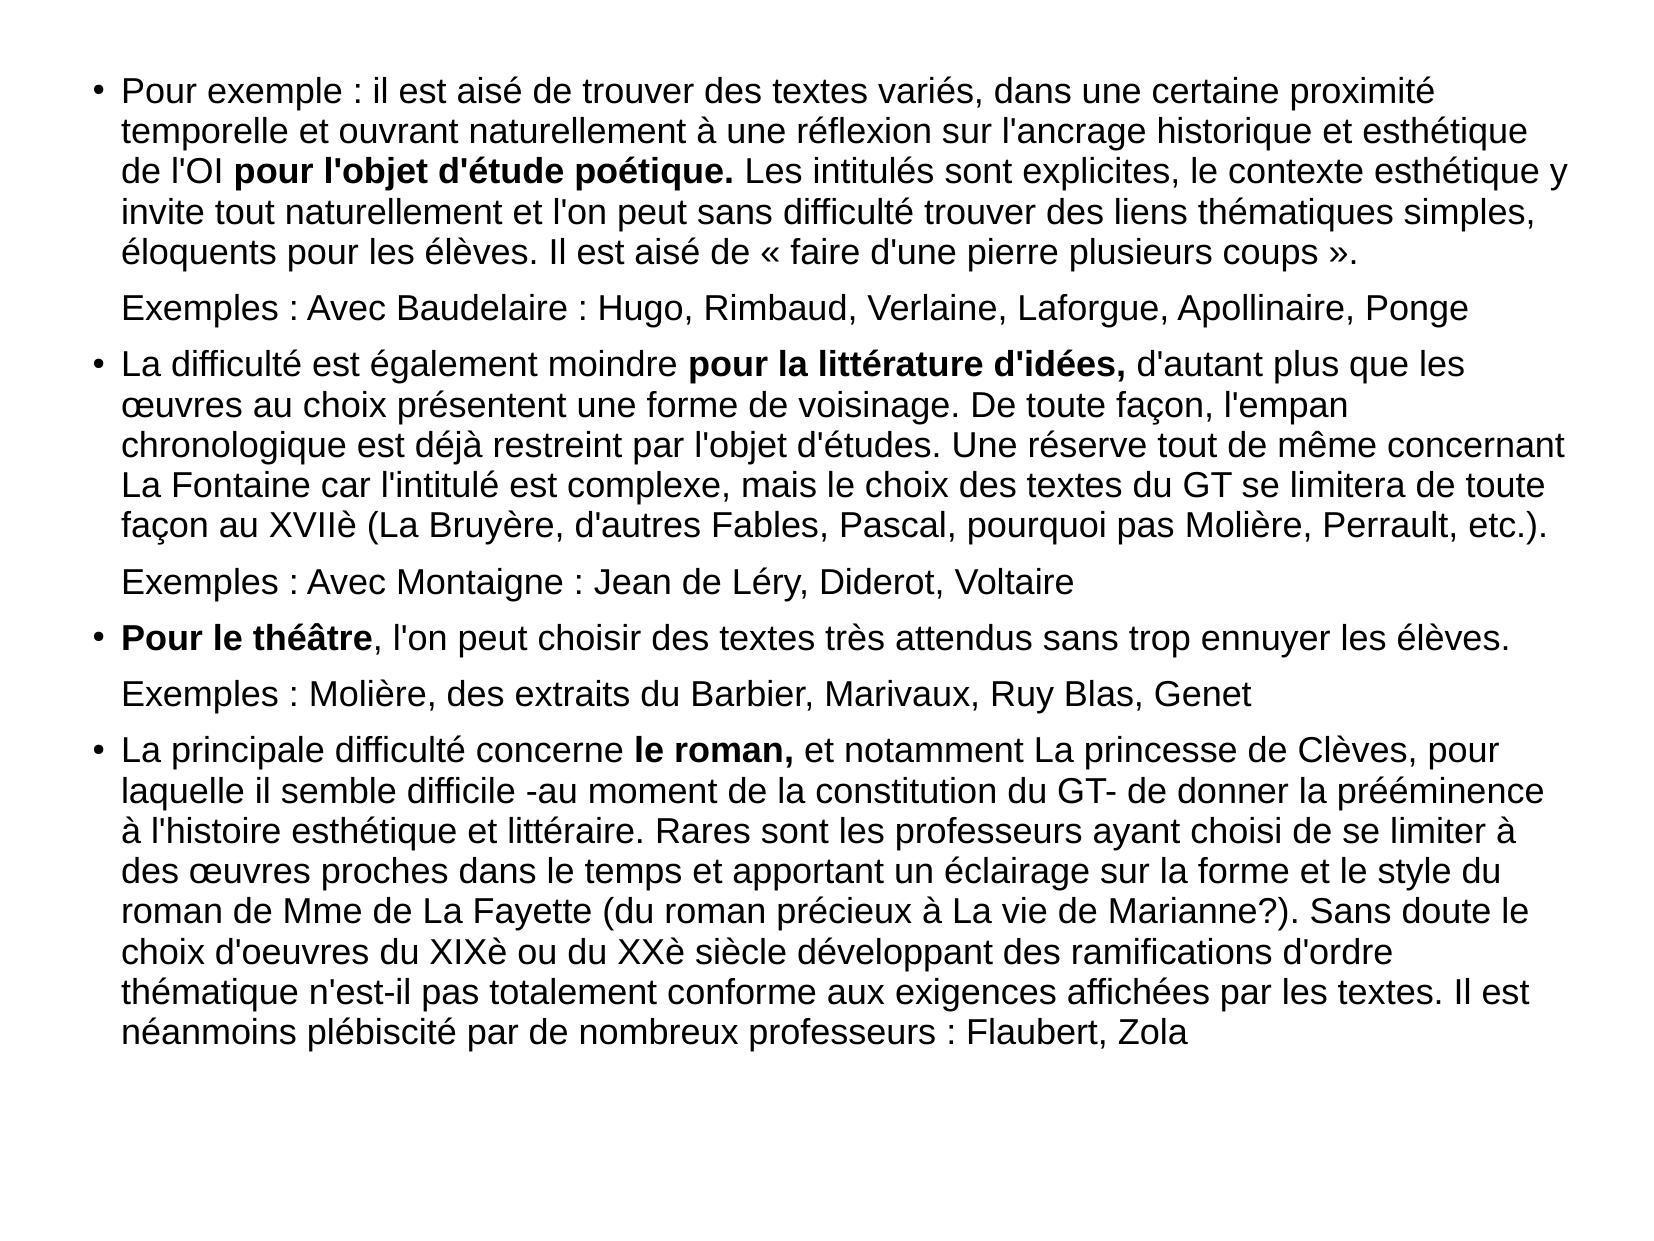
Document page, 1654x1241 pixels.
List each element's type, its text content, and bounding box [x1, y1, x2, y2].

list Pour exemple : il est aisé de trouver des textes variés, dans une certaine proximité temporelle et ouvrant naturellement à une réflexion sur l'ancrage historique et esthétique de l'OI pour l'objet d'étude poétique. Les intitulés sont explicites, le contexte esthétique y invite tout naturellement et l'on peut sans difficulté trouver des liens thématiques simples, éloquents pour les élèves. Il est aisé de « faire d'une pierre plusieurs coups ». Exemples : Avec Baudelaire : Hugo, Rimbaud, Verlaine, Laforgue, Apollinaire, Ponge La difficulté est également moindre pour la littérature d'idées, d'autant plus que les œuvres au choix présentent une forme de voisinage. De toute façon, l'empan chronologique est déjà restreint par l'objet d'études. Une réserve tout de même concernant La Fontaine car l'intitulé est complexe, mais le choix des textes du GT se limitera de toute façon au XVIIè (La Bruyère, d'autres Fables, Pascal, pourquoi pas Molière, Perrault, etc.). Exemples : Avec Montaigne : Jean de Léry, Diderot, Voltaire Pour le théâtre, l'on peut choisir des textes très attendus sans trop ennuyer les élèves. Exemples : Molière, des extraits du Barbier, Marivaux, Ruy Blas, Genet La principale difficulté concerne le roman, et notamment La princesse de Clèves, pour laquelle il semble difficile -au moment de la constitution du GT- de donner la prééminence à l'histoire esthétique et littéraire. Rares sont les professeurs ayant choisi de se limiter à des œuvres proches dans le temps et apportant un éclairage sur la forme et le style du roman de Mme de La Fayette (du roman précieux à La vie de Marianne?). Sans doute le choix d'oeuvres du XIXè ou du XXè siècle développant des ramifications d'ordre thématique n'est-il pas totalement conforme aux exigences affichées par les textes. Il est néanmoins plébiscité par de nombreux professeurs : Flaubert, Zola [82, 70, 1571, 1134]
